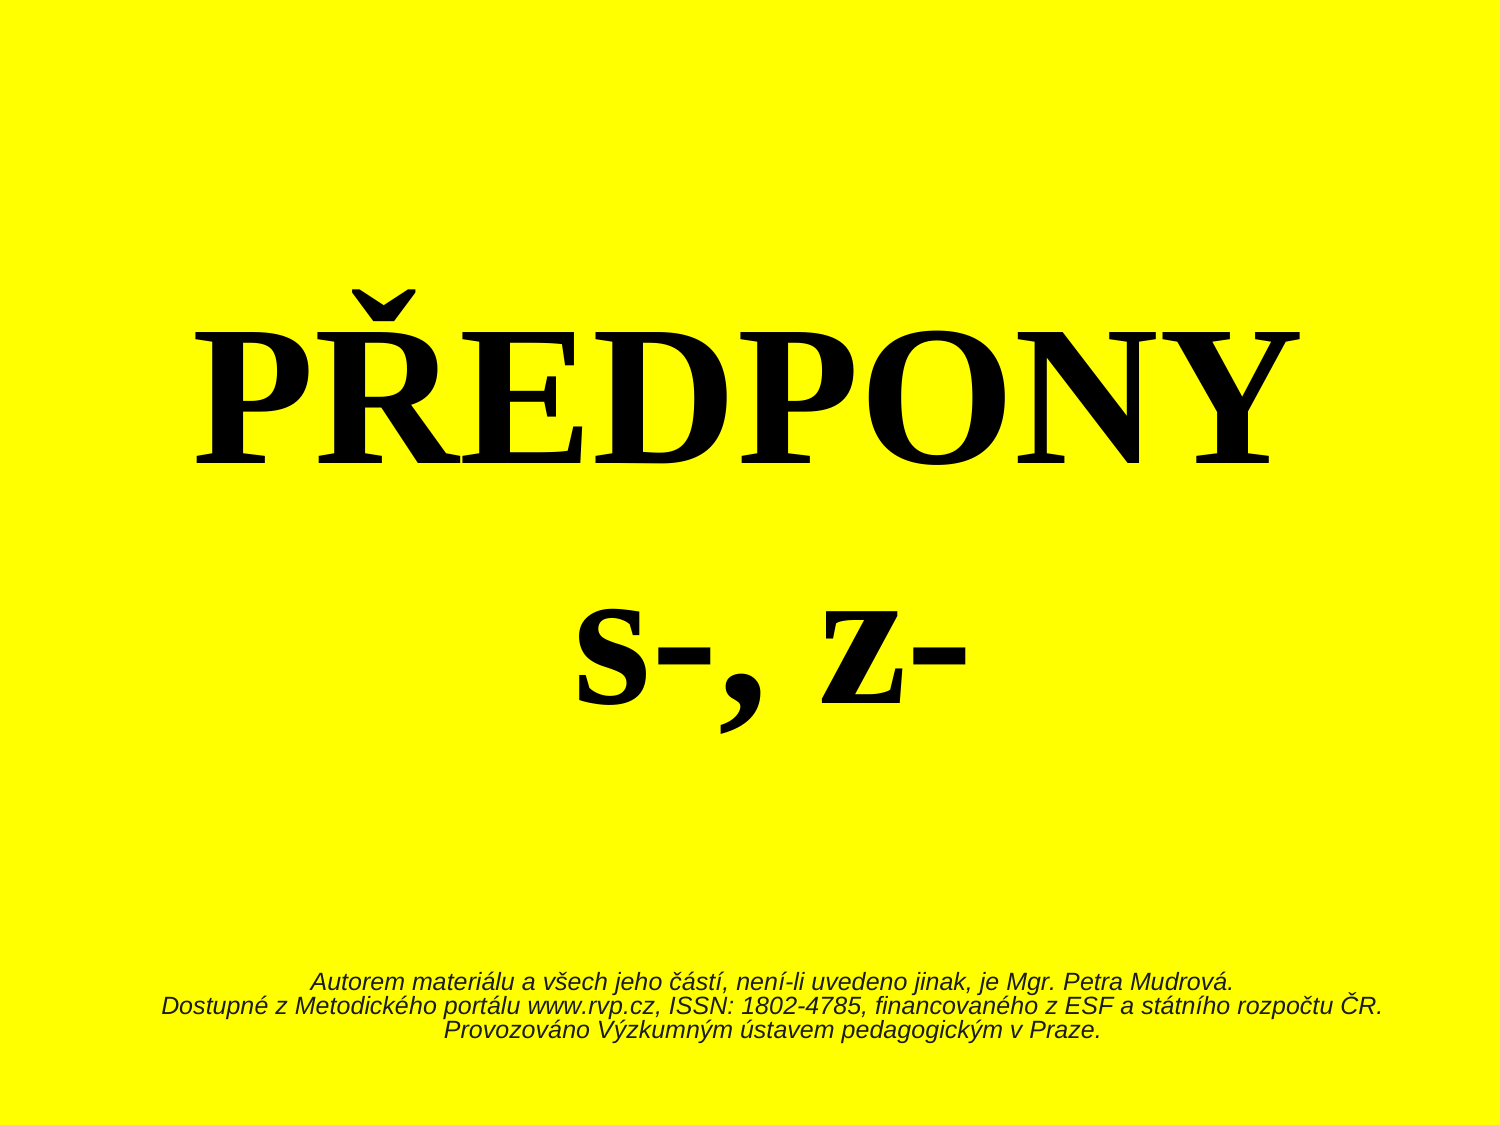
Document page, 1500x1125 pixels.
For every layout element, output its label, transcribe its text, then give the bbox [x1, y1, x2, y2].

text_box Autorem materiálu a všech jeho částí, není-li uvedeno jinak, je Mgr. Petra Mudrová. Dostupné z Metodického portálu www.rvp.cz, ISSN: 1802-4785, financovaného z ESF a státního rozpočtu ČR. Provozováno Výzkumným ústavem pedagogickým v Praze. [112, 964, 1436, 1052]
text_box PŘEDPONY s-, z- [112, 255, 1436, 751]
